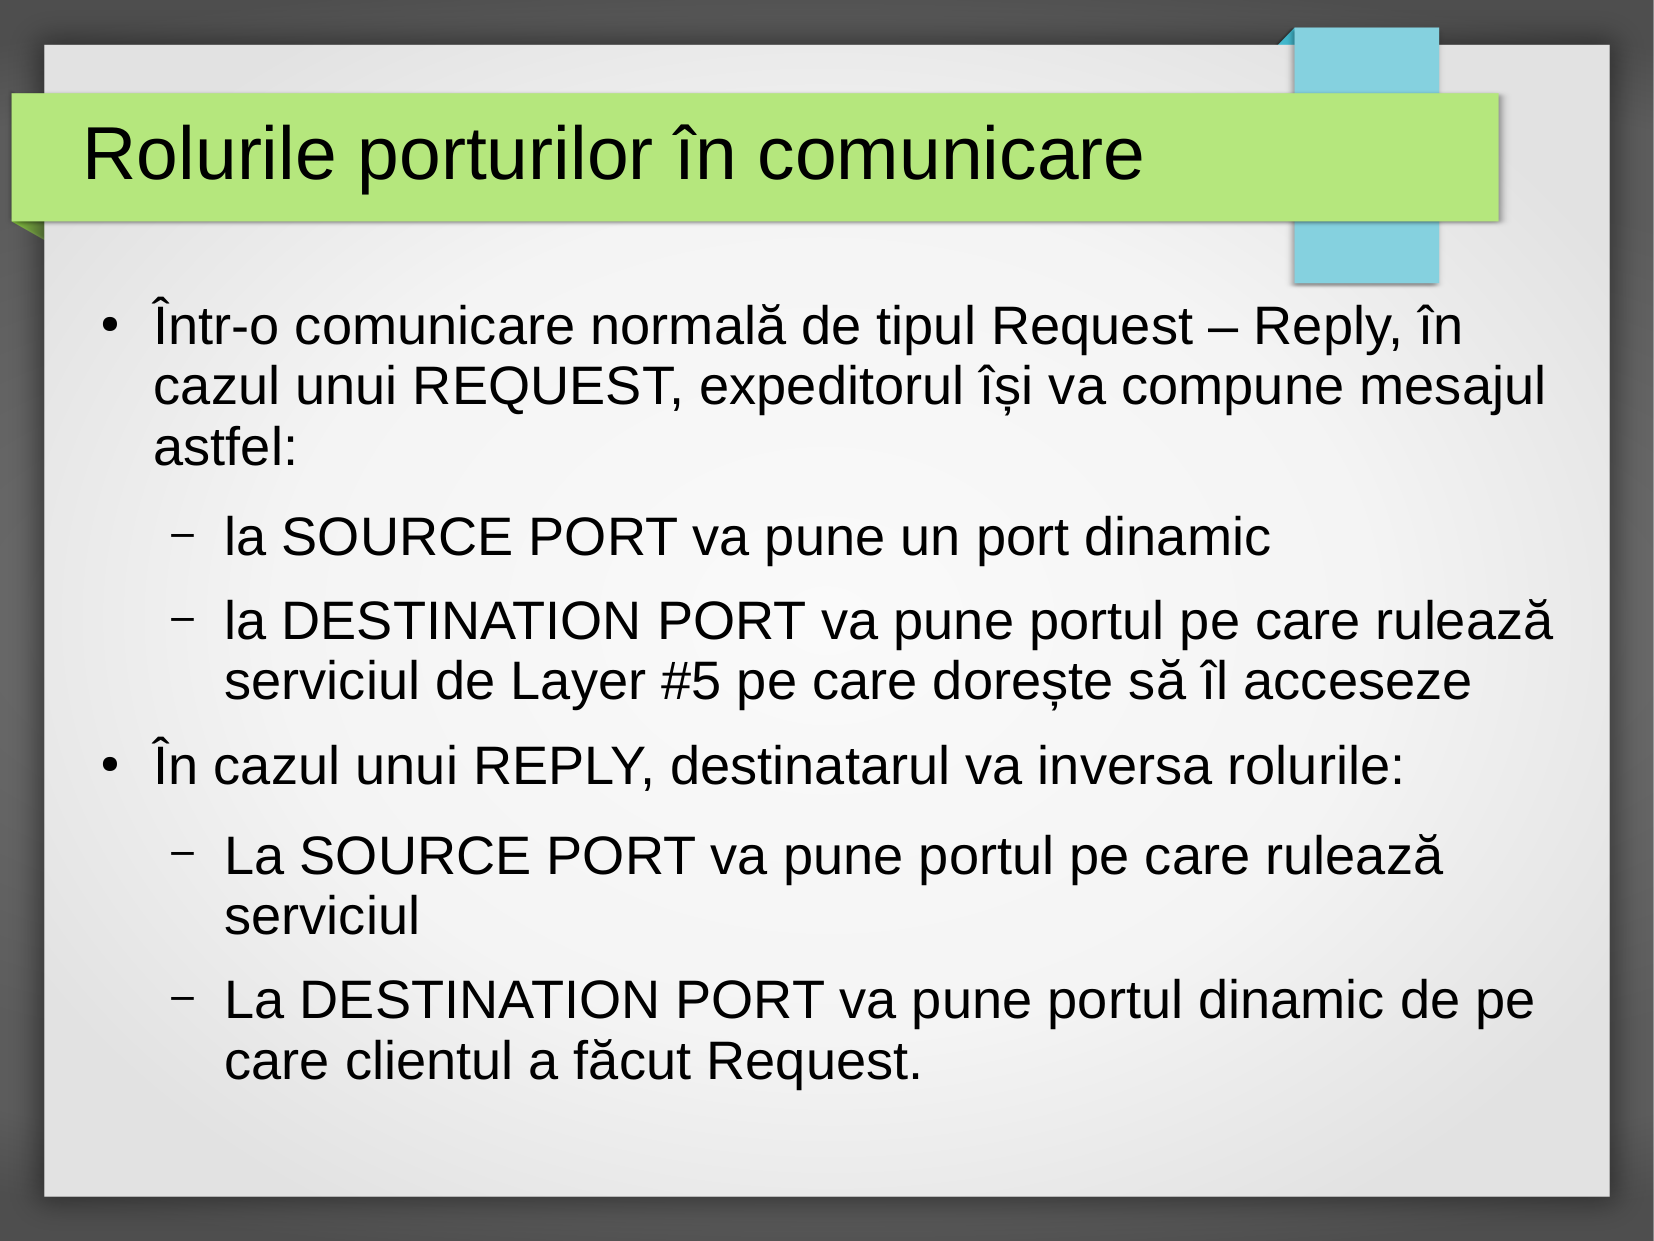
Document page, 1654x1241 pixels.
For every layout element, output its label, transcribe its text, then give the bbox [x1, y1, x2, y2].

list Într-o comunicare normală de tipul Request – Reply, în cazul unui REQUEST, expeditorul își va compune mesajul astfel: la SOURCE PORT va pune un port dinamic la DESTINATION PORT va pune portul pe care rulează serviciul de Layer #5 pe care dorește să îl acceseze În cazul unui REPLY, destinatarul va inversa rolurile: La SOURCE PORT va pune portul pe care rulează serviciul La DESTINATION PORT va pune portul dinamic de pe care clientul a făcut Request. [82, 295, 1571, 1152]
title Rolurile porturilor în comunicare [82, 94, 1264, 213]
picture [0, 0, 1654, 1241]
